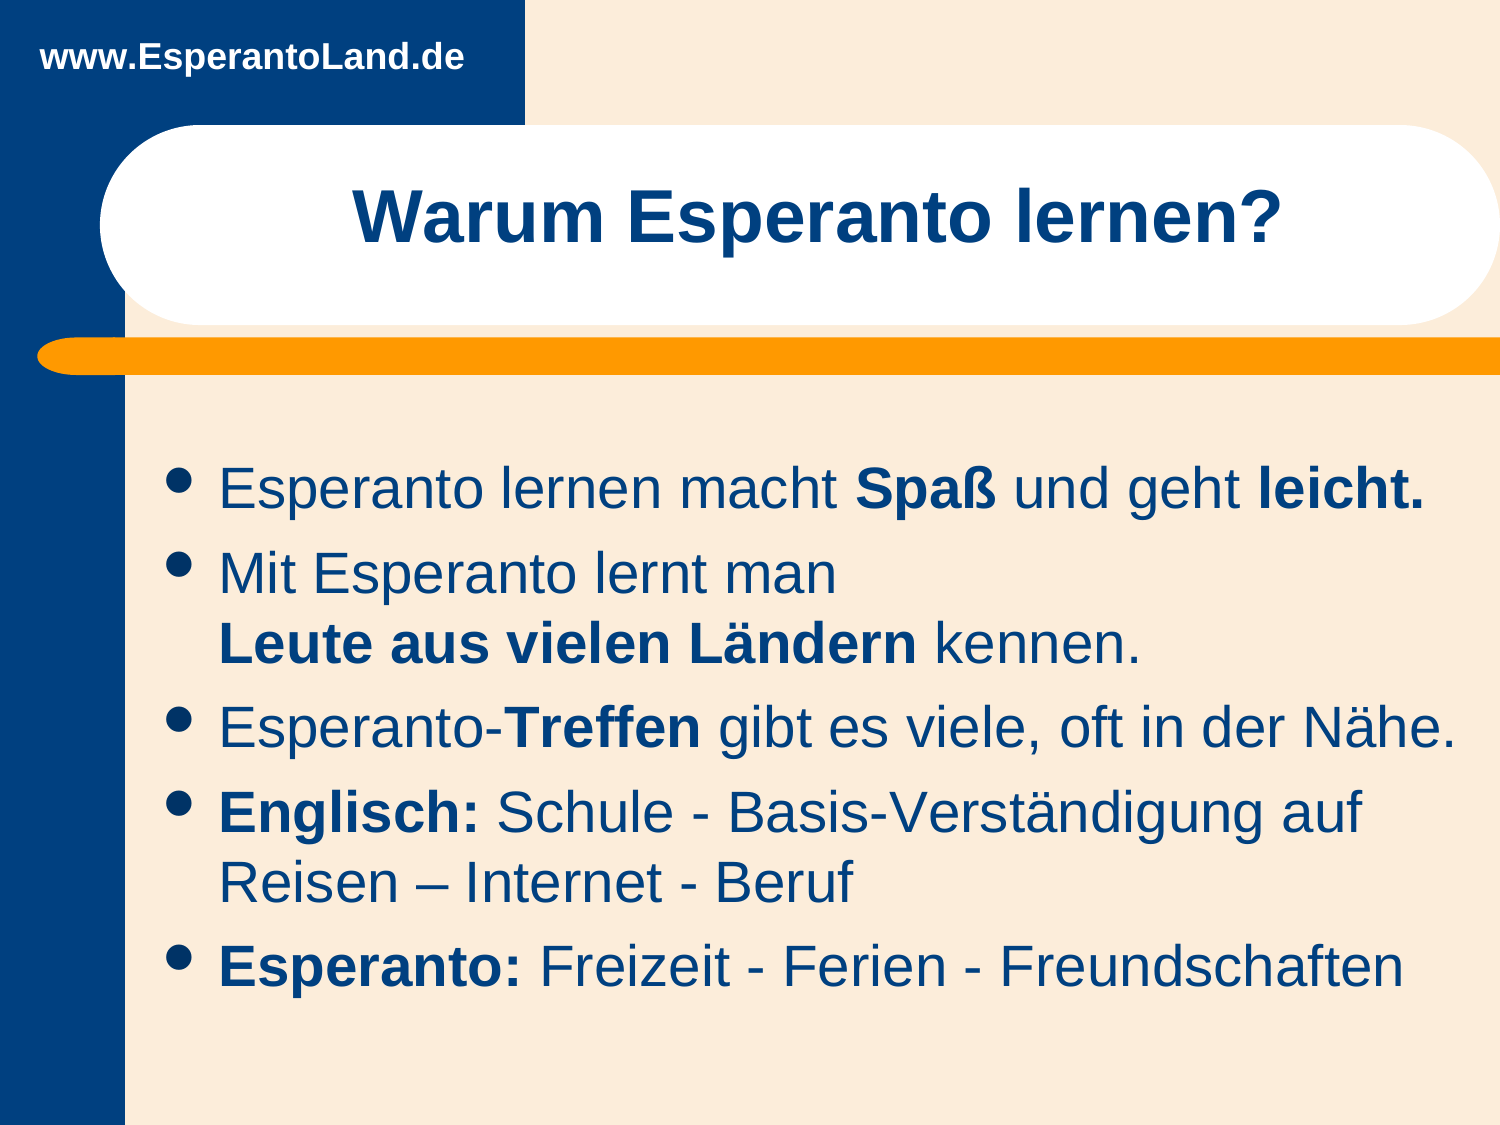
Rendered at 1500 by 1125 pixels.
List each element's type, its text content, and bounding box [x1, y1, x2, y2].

title Warum Esperanto lernen? [162, 124, 1475, 313]
list Esperanto lernen macht Spaß und geht leicht. Mit Esperanto lernt man Leute aus vielen Ländern kennen. Esperanto-Treffen gibt es viele, oft in der Nähe. Englisch: Schule - Basis-Verständigung auf Reisen – Internet - Beruf Esperanto: Freizeit - Ferien - Freundschaften [147, 442, 1475, 1093]
